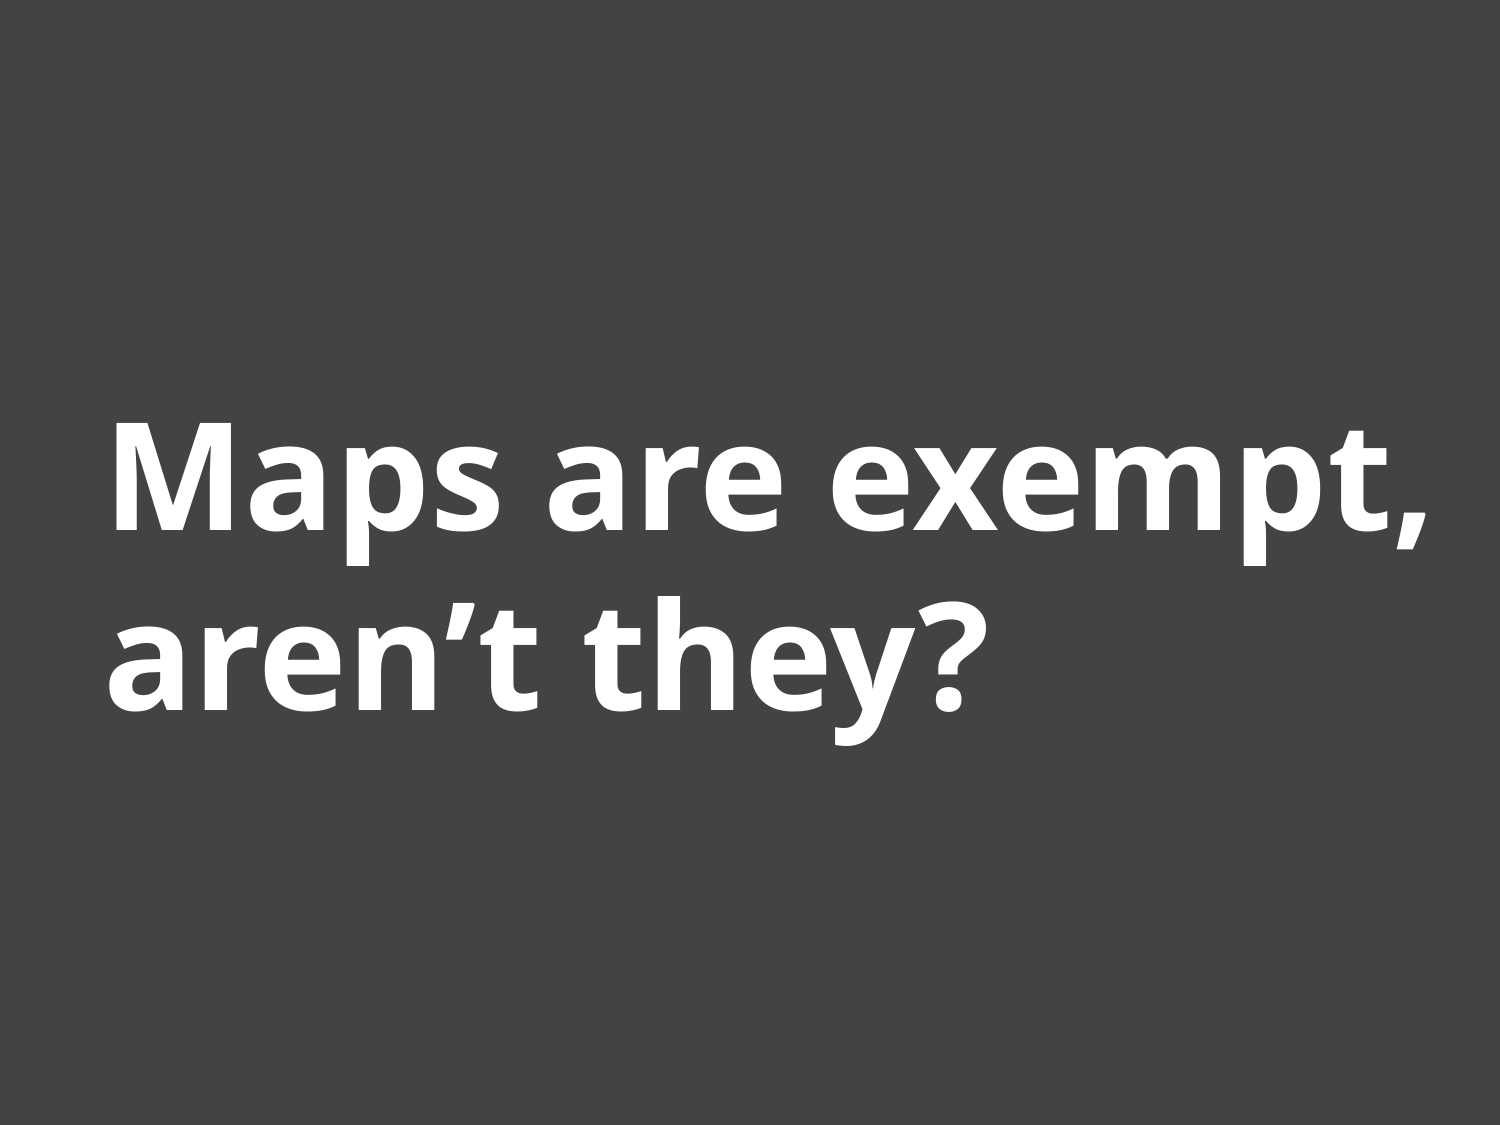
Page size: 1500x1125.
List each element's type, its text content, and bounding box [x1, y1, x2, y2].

text_box Maps are exempt, aren’t they? [88, 365, 1500, 756]
